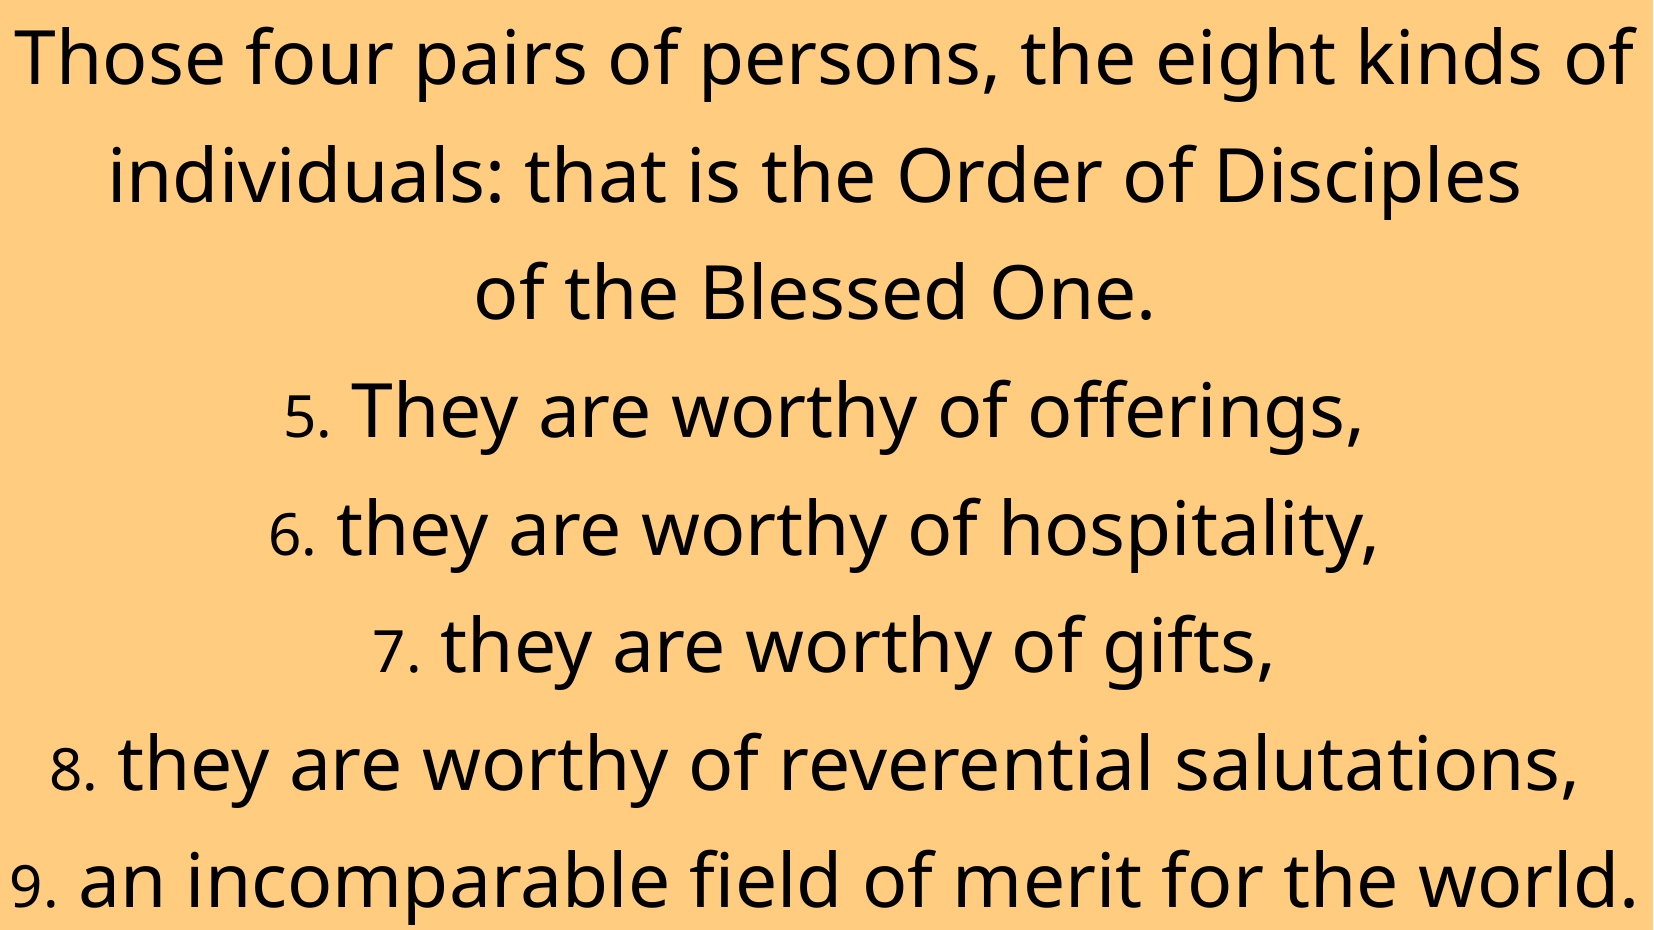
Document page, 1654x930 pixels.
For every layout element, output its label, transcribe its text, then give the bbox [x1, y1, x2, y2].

subtitle Those four pairs of persons, the eight kinds of individuals: that is the Order of Disciples of the Blessed One. 5. They are worthy of offerings, 6. they are worthy of hospitality, 7. they are worthy of gifts, 8. they are worthy of reverential salutations, 9. an incomparable field of merit for the world. [4, 9, 1646, 910]
